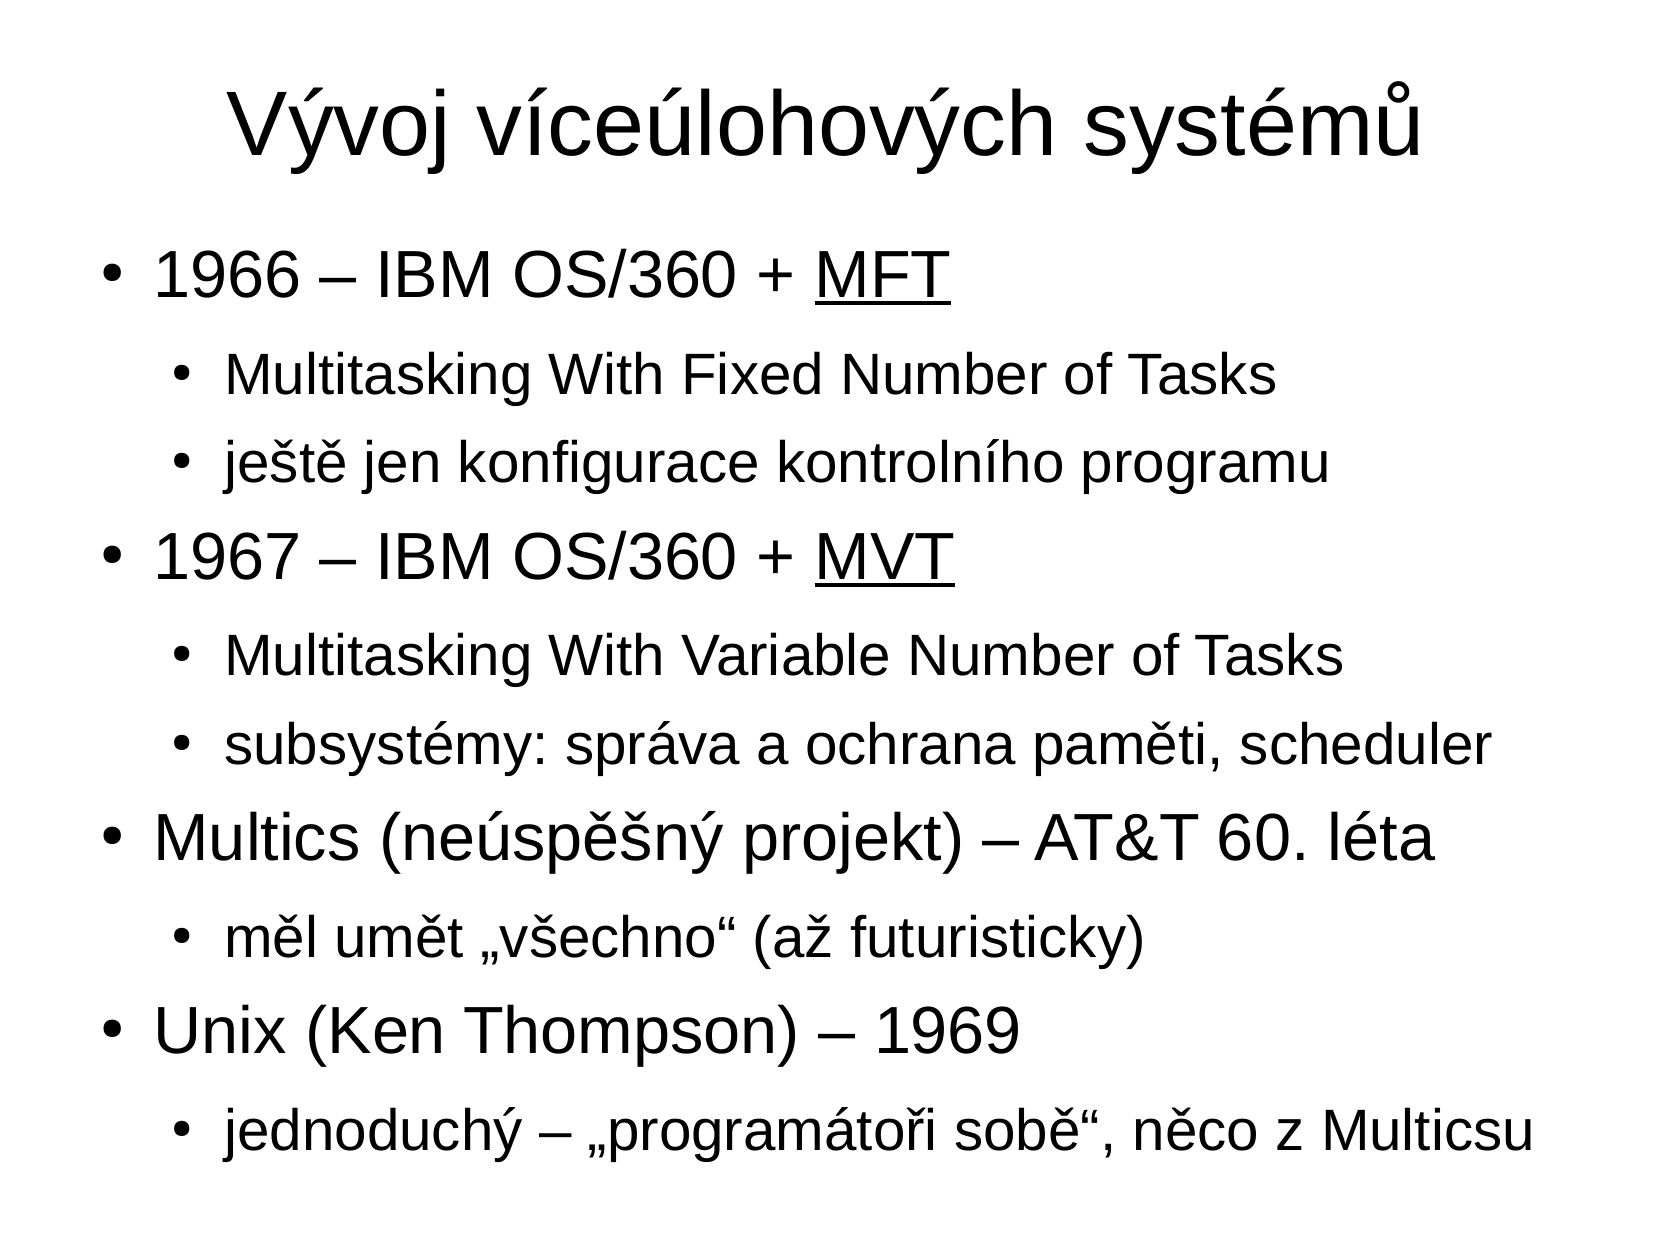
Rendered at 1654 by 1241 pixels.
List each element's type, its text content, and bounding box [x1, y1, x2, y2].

title Vývoj víceúlohových systémů [82, 27, 1571, 220]
list 1966 – IBM OS/360 + MFT Multitasking With Fixed Number of Tasks ještě jen konfigurace kontrolního programu 1967 – IBM OS/360 + MVT Multitasking With Variable Number of Tasks subsystémy: správa a ochrana paměti, scheduler Multics (neúspěšný projekt) – AT&T 60. léta měl umět „všechno“ (až futuristicky) Unix (Ken Thompson) – 1969 jednoduchý – „programátoři sobě“, něco z Multicsu [82, 237, 1571, 1162]
